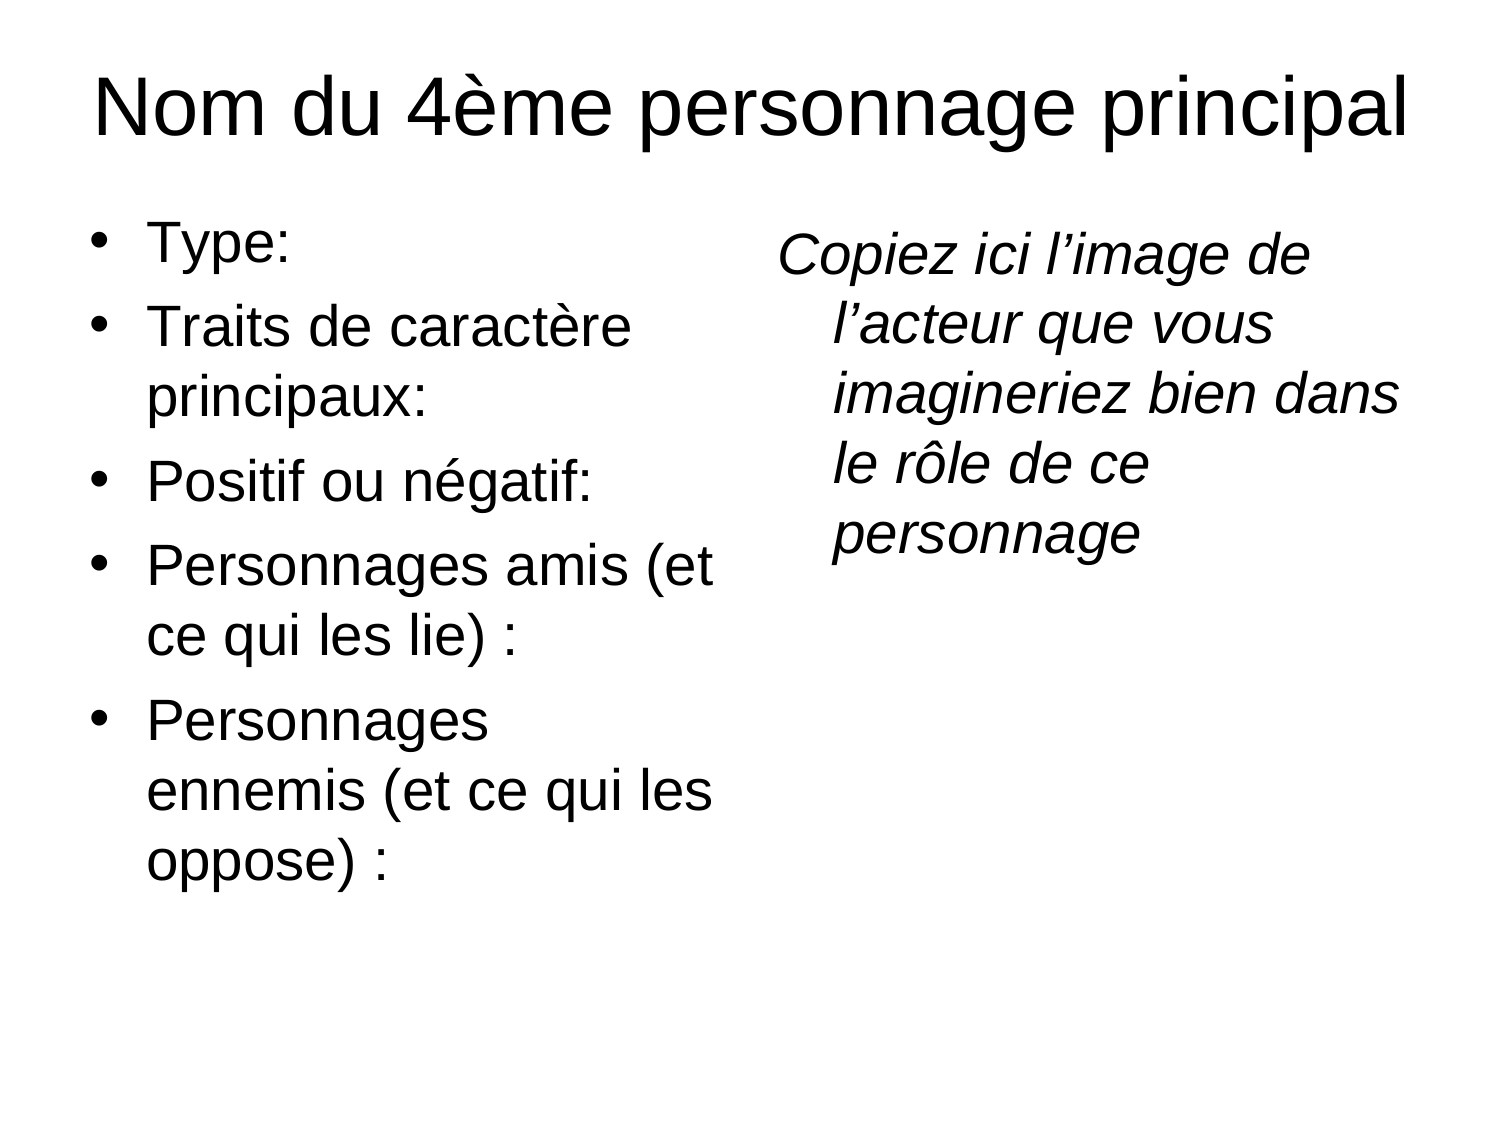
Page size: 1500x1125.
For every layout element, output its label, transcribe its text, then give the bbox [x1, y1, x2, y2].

list Copiez ici l’image de l’acteur que vous imagineriez bien dans le rôle de ce personnage [762, 208, 1426, 1005]
title Nom du 4ème personnage principal [76, 42, 1427, 161]
list Type: Traits de caractère principaux: Positif ou négatif: Personnages amis (et ce qui les lie) : Personnages ennemis (et ce qui les oppose) : [75, 196, 738, 1005]
